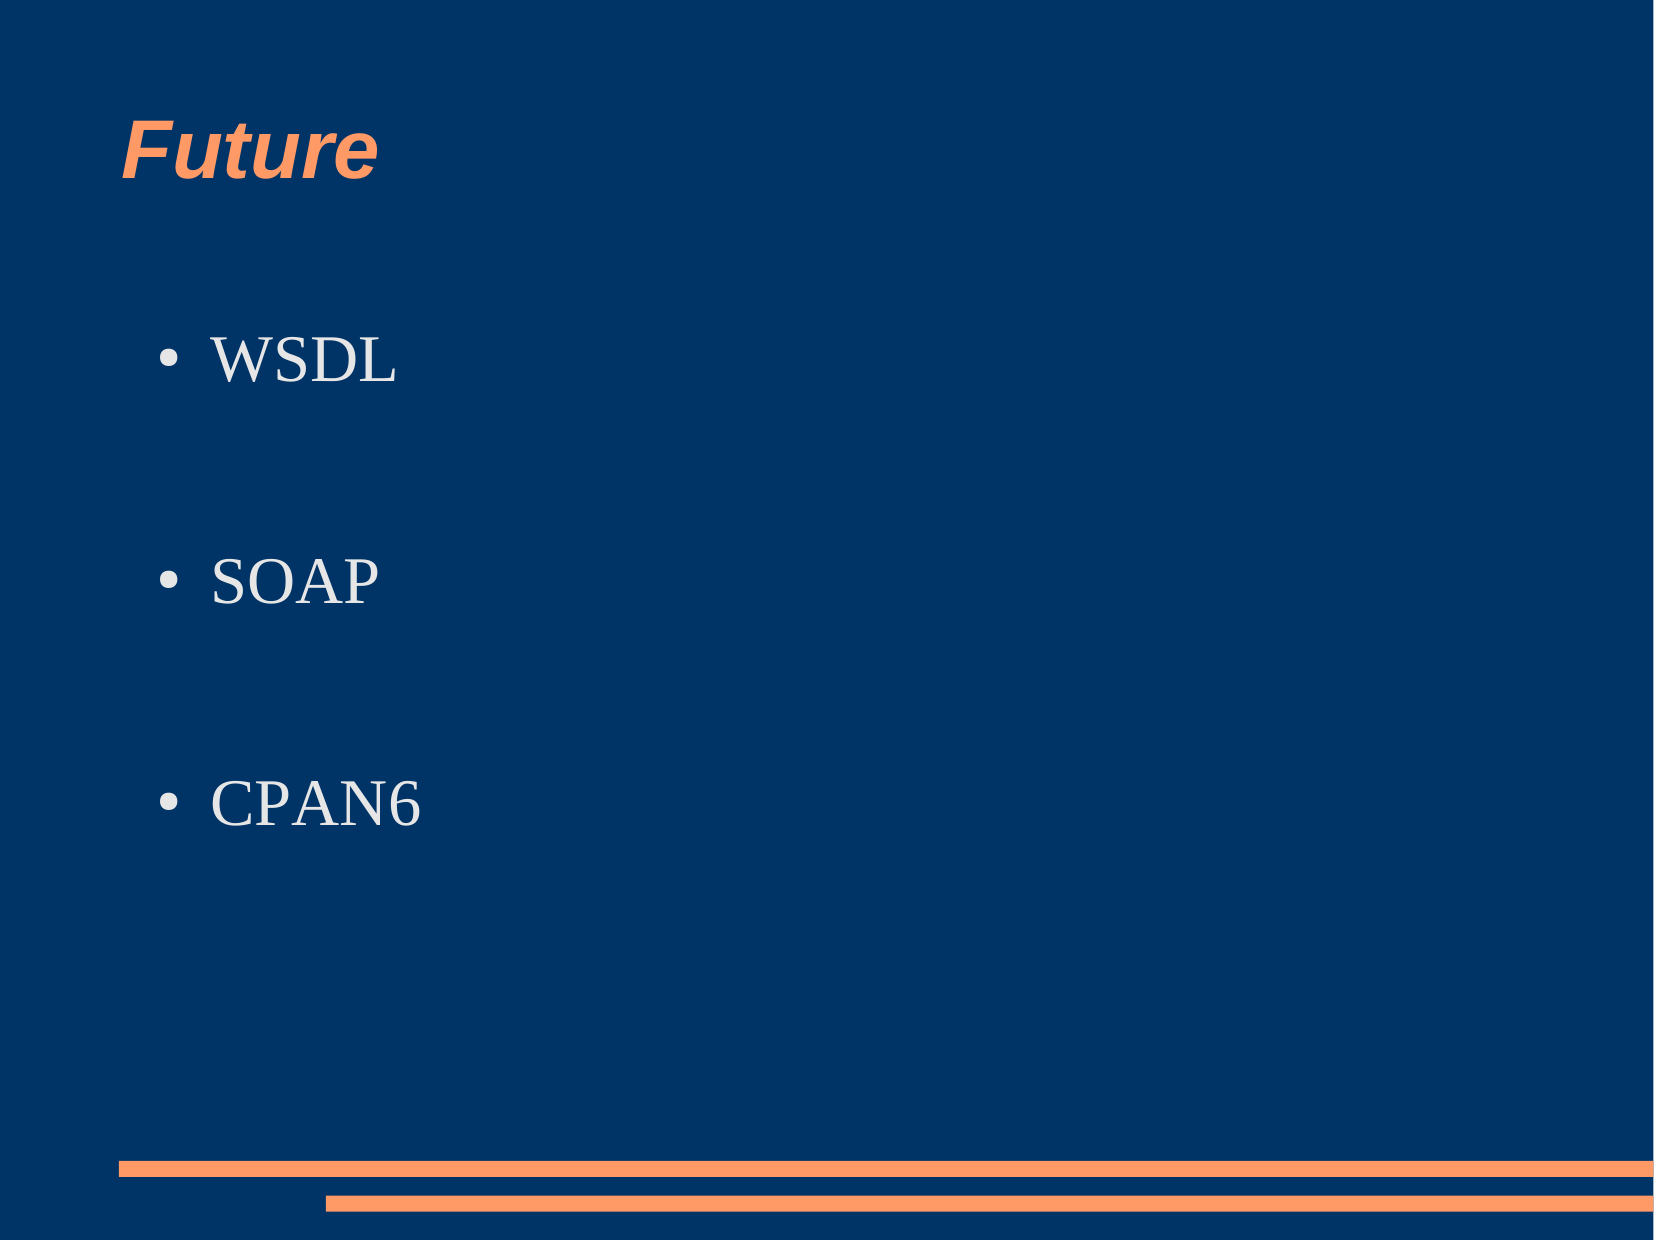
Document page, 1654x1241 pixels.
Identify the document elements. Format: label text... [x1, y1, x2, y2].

title Future [121, 46, 1534, 254]
list WSDL SOAP CPAN6 [121, 322, 1561, 1133]
